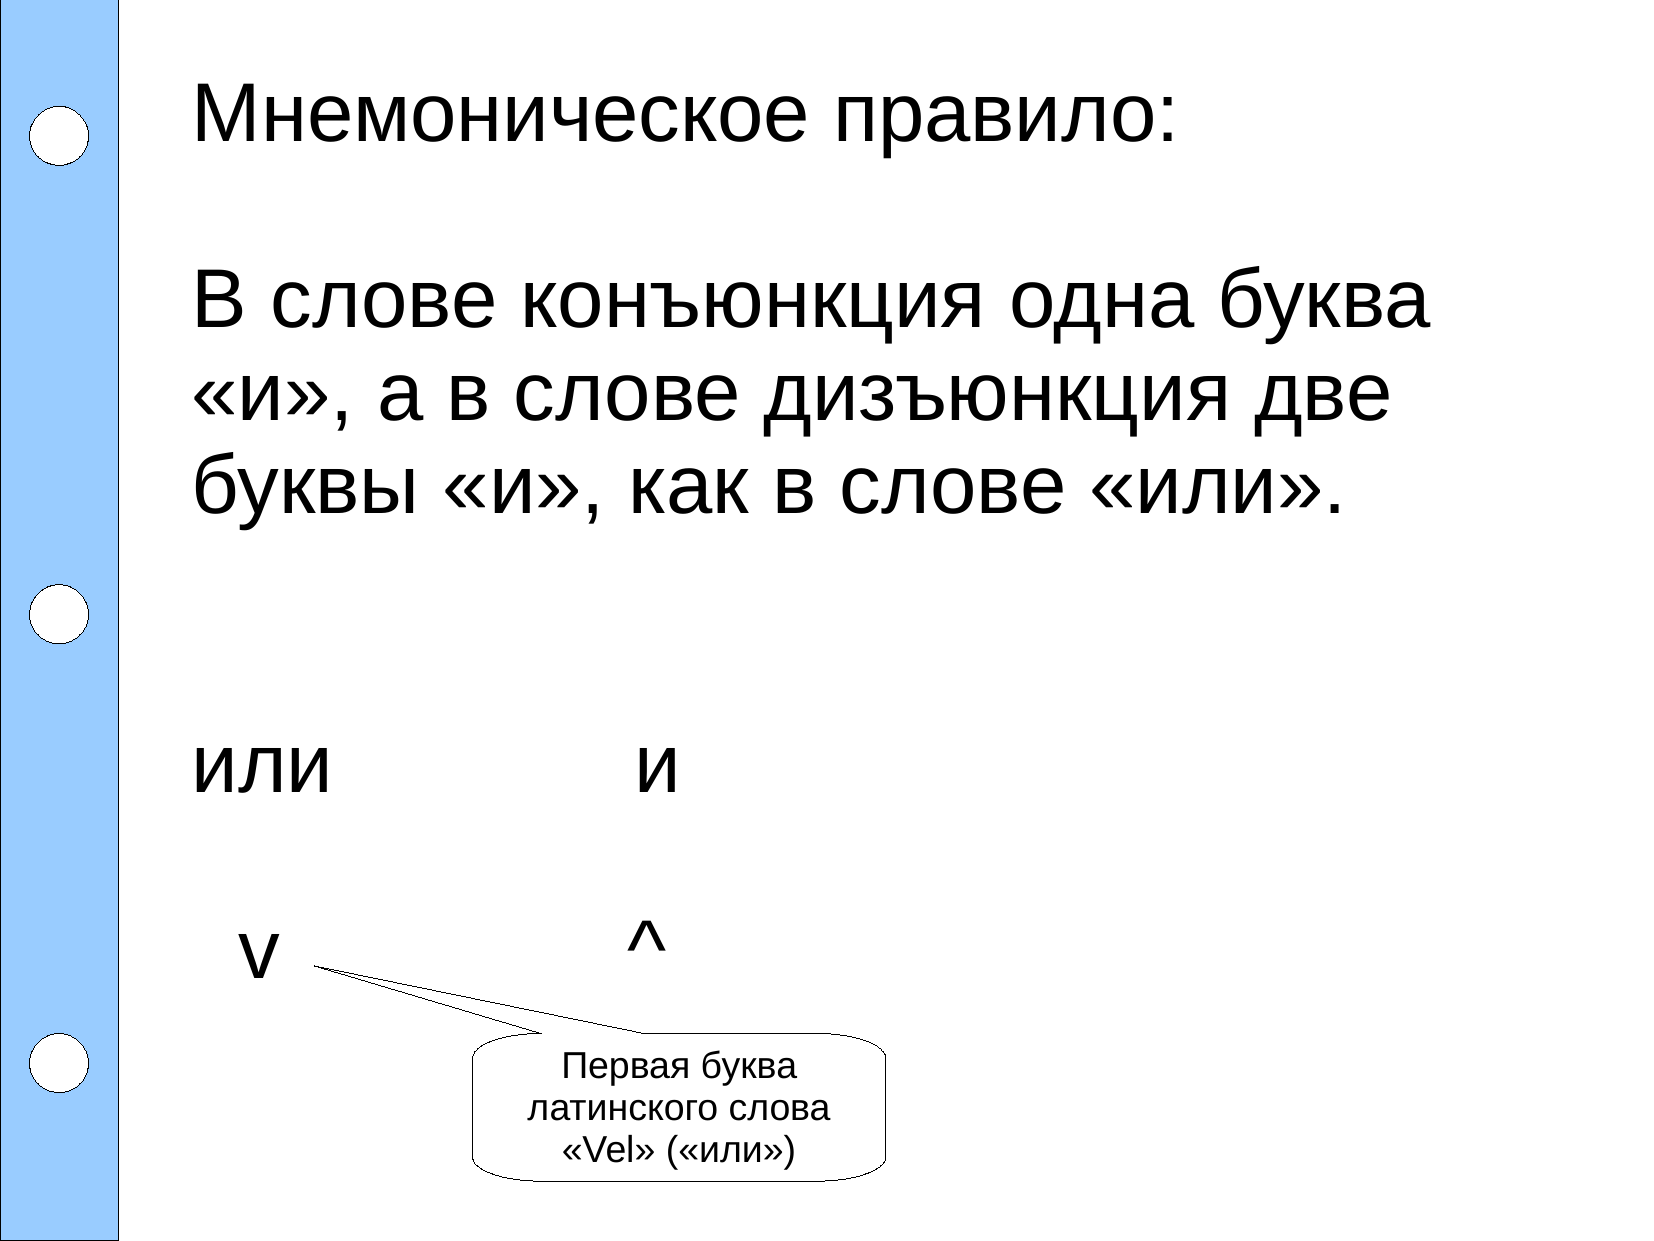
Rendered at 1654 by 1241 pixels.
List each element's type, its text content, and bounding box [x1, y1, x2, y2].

text_box [0, 0, 119, 1241]
text_box Мнемоническое правило: В слове конъюнкция одна буква «и», а в слове дизъюнкция две буквы «и», как в слове «или». или и v ^ [177, 59, 1565, 1004]
text_box Первая буква латинского слова «Vel» («или») [314, 965, 886, 1182]
